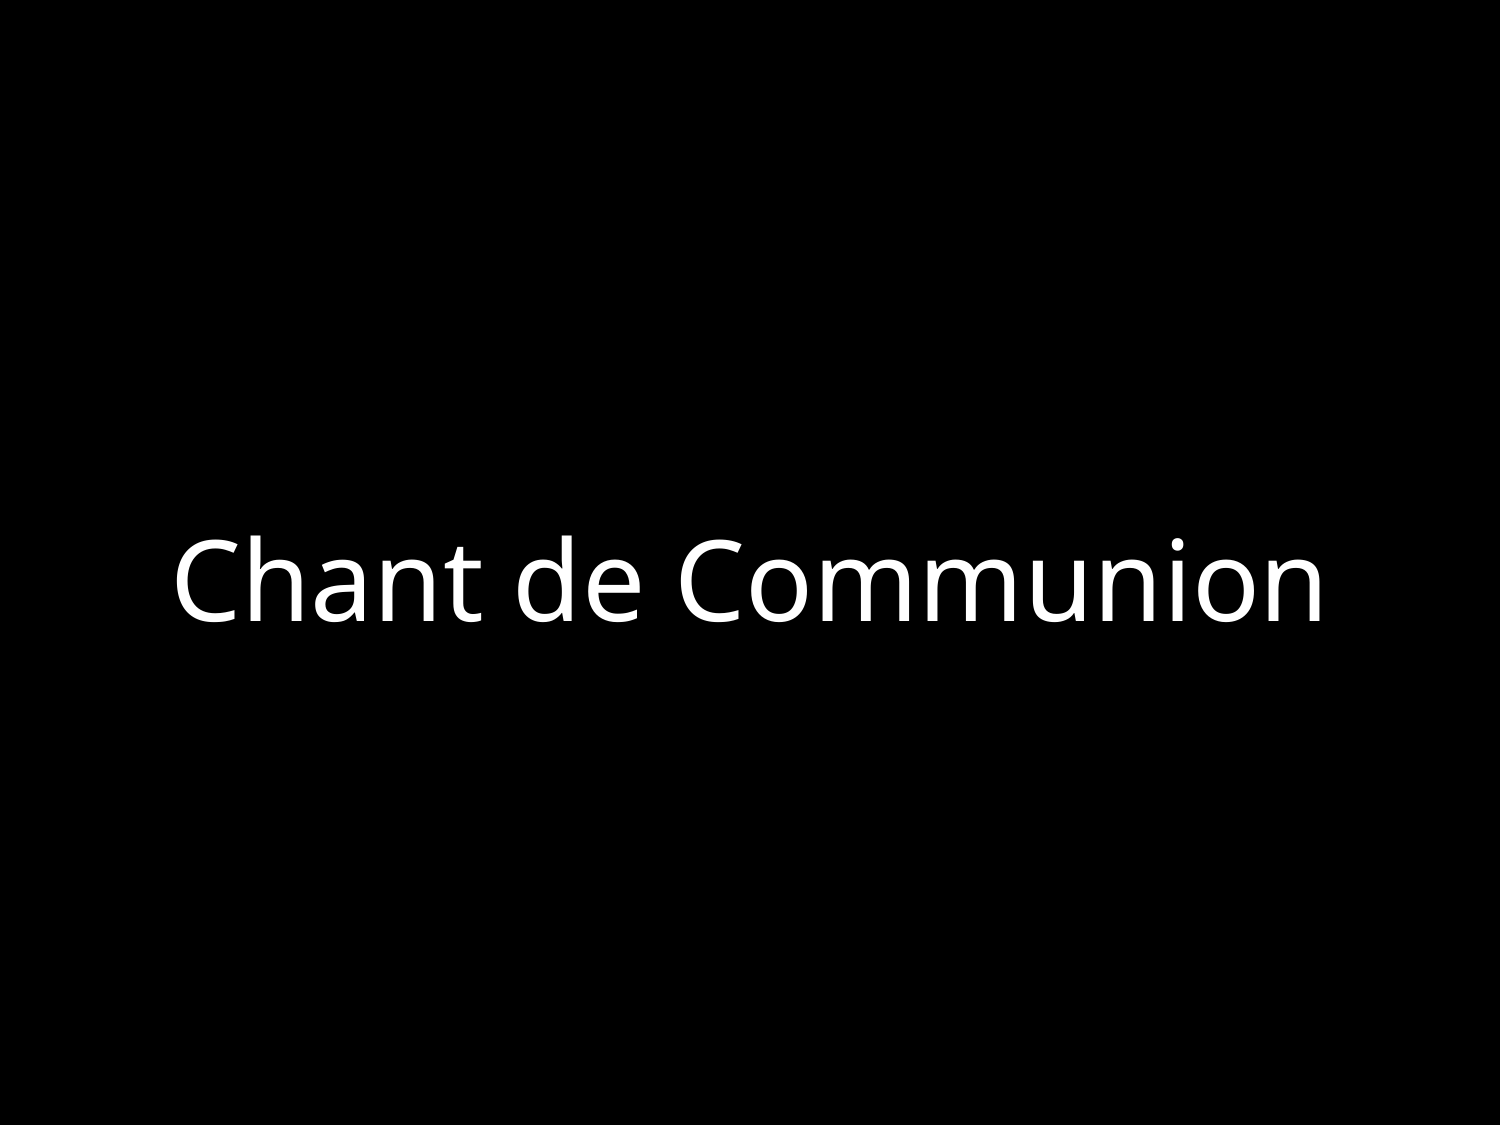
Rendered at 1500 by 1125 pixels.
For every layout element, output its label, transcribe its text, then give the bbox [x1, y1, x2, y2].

text_box Chant de Communion [0, 314, 1500, 839]
